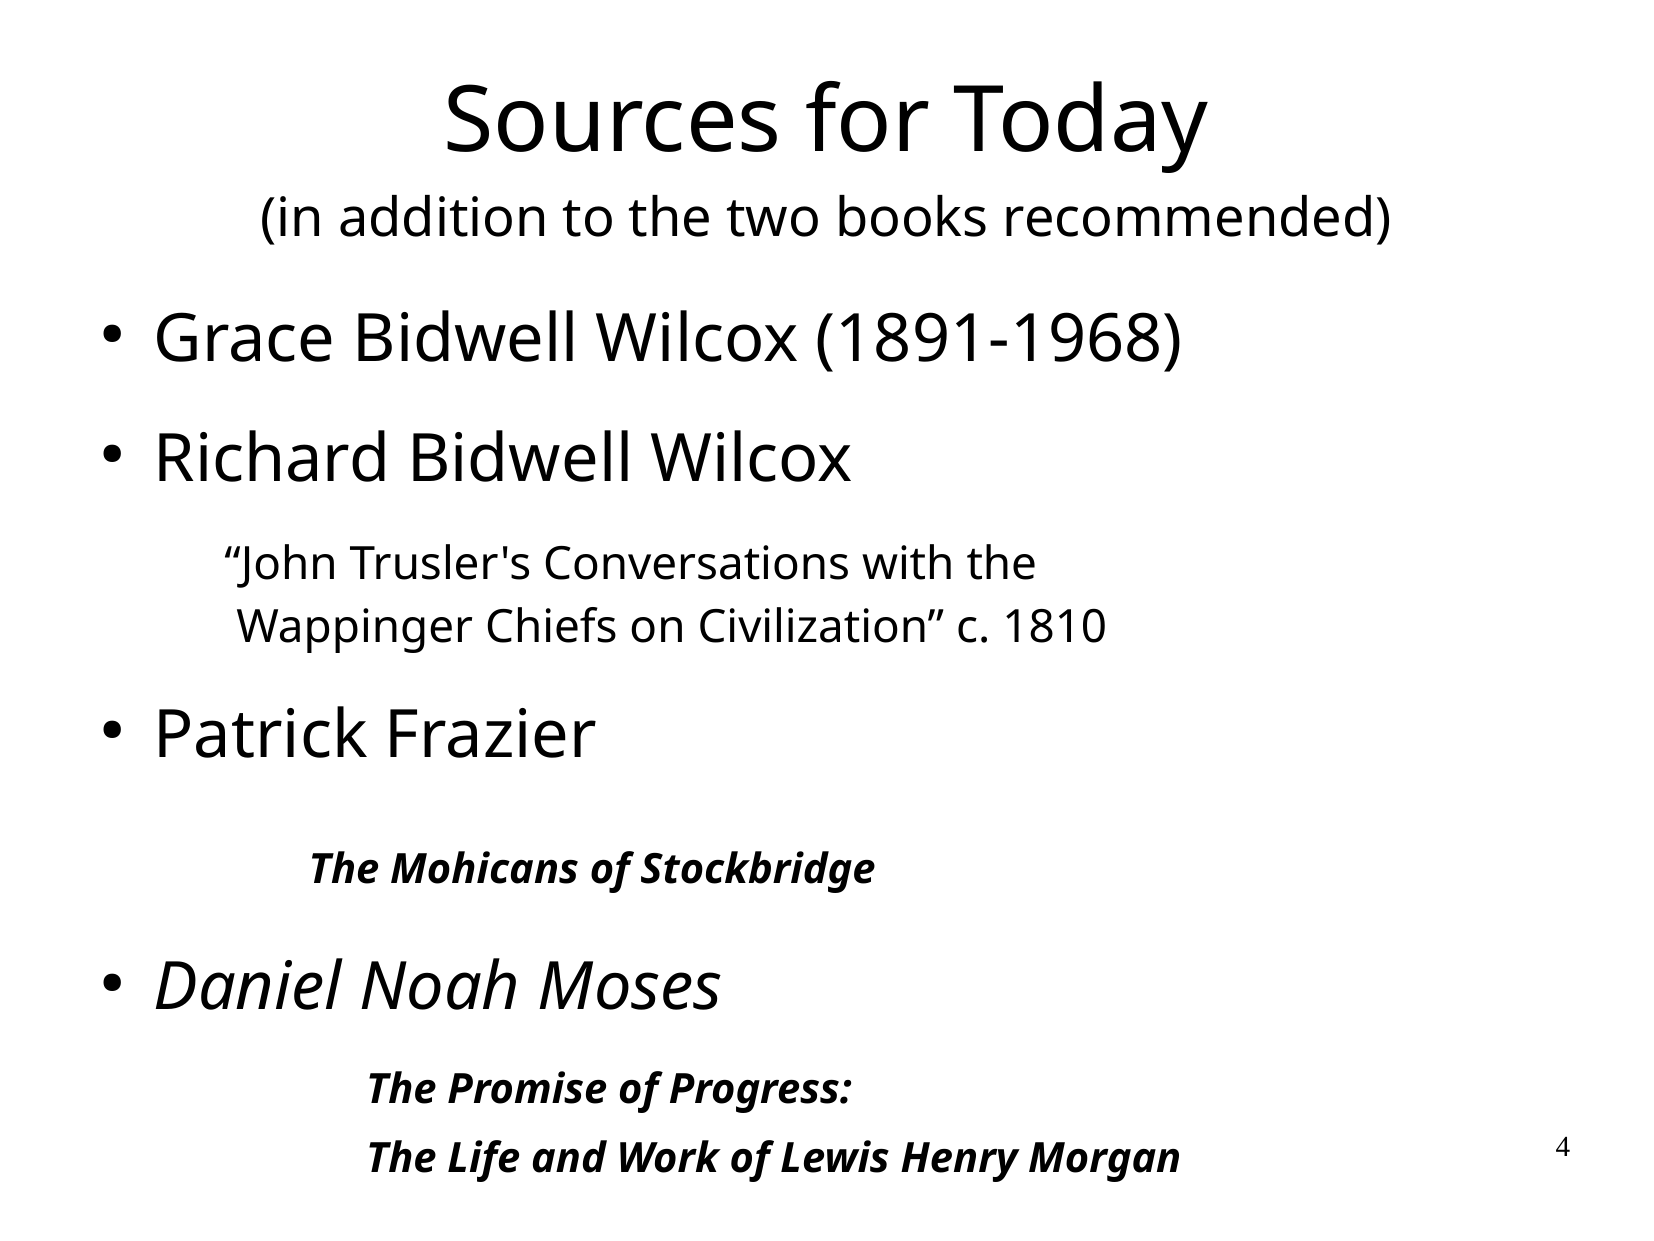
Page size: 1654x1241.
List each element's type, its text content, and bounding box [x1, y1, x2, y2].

title Sources for Today (in addition to the two books recommended) [82, 49, 1571, 257]
list Grace Bidwell Wilcox (1891-1968) Richard Bidwell Wilcox “John Trusler's Conversations with the Wappinger Chiefs on Civilization” c. 1810 Patrick Frazier The Mohicans of Stockbridge Daniel Noah Moses The Promise of Progress: The Life and Work of Lewis Henry Morgan [82, 290, 1571, 1109]
